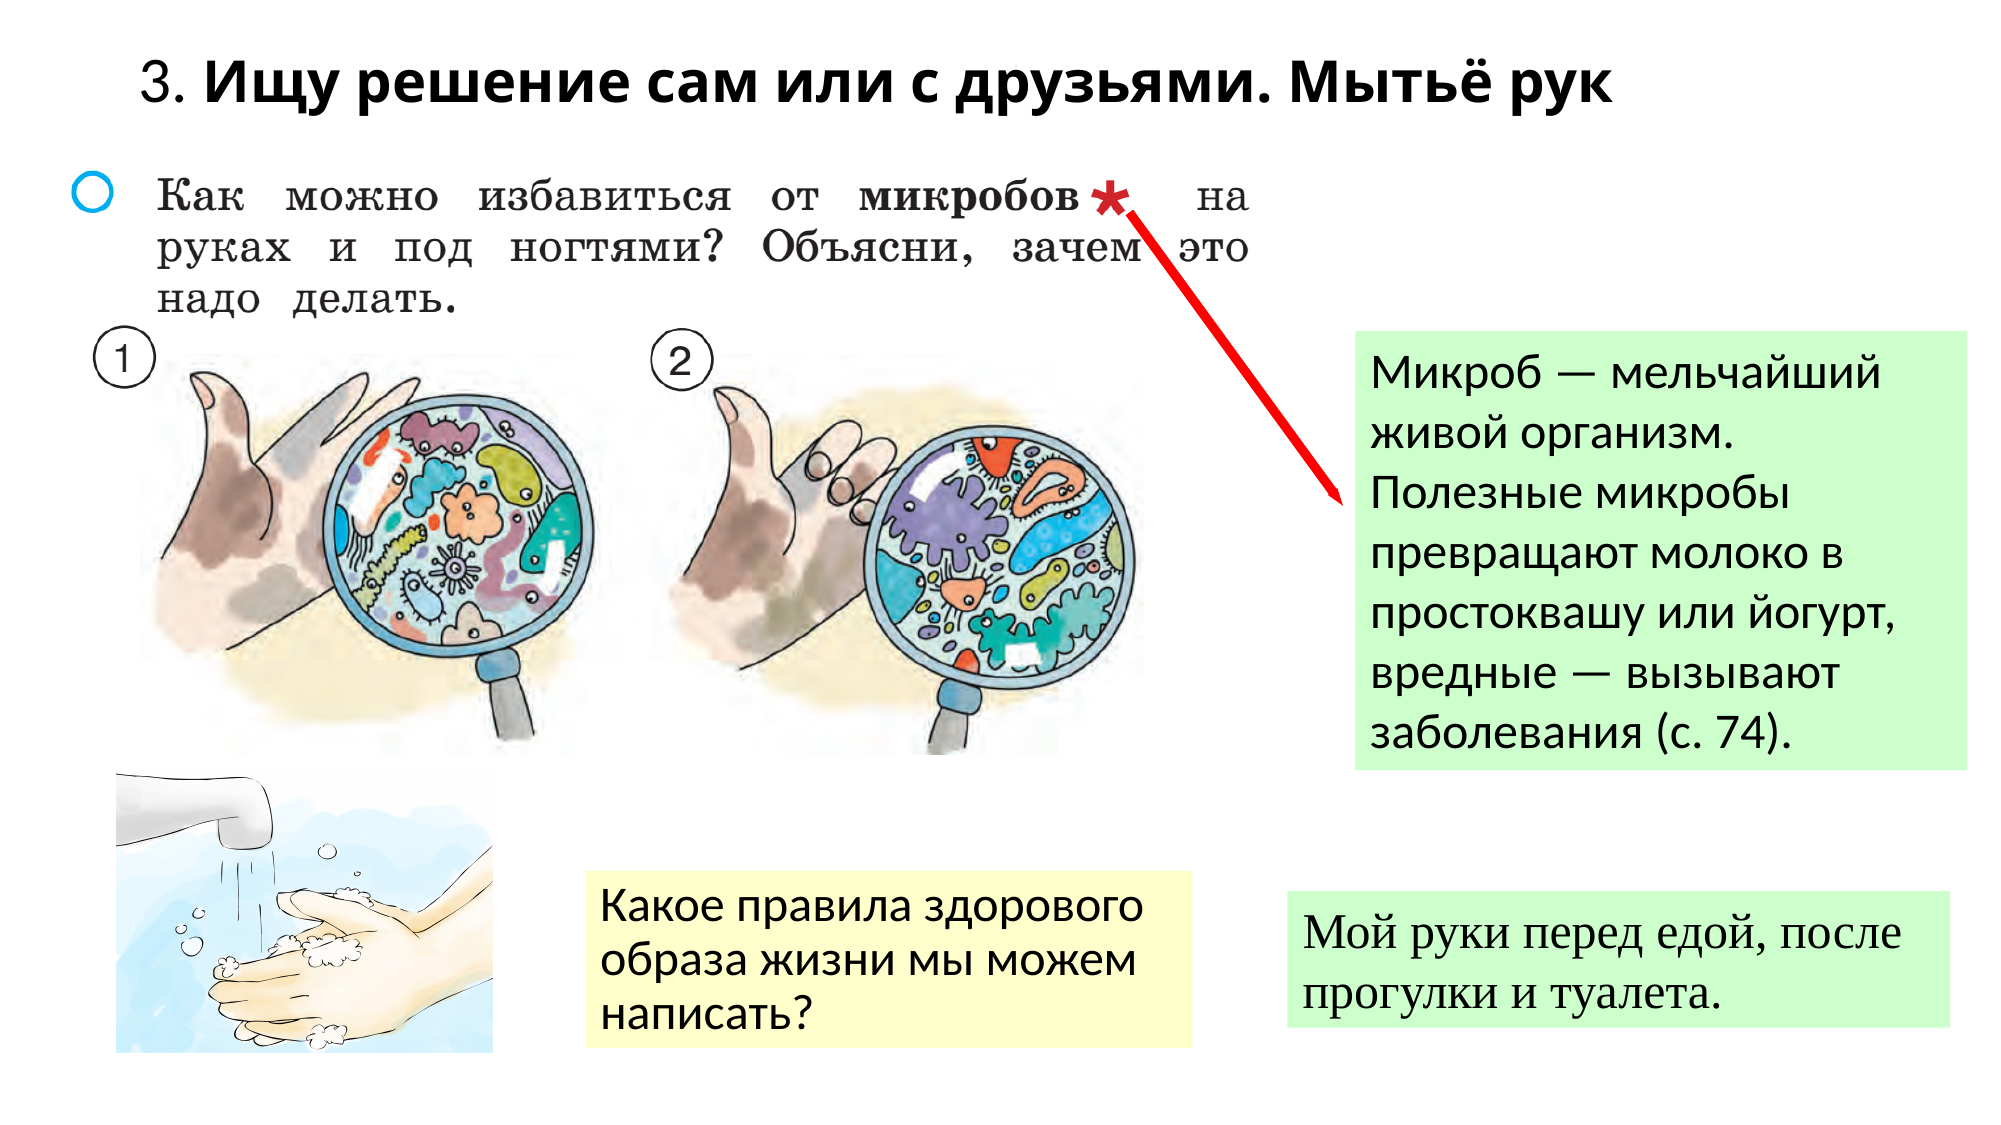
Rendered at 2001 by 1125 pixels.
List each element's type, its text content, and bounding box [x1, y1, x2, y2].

title 3. Ищу решение сам или с друзьями. Мытьё рук [123, 38, 1849, 125]
text_box Мой руки перед едой, после прогулки и туалета. [1287, 891, 1951, 1028]
text_box Микроб — мельчайший живой организм. Полезные микробы превращают молоко в простоквашу или йогурт, вредные — вызывают заболевания (с. 74). [1355, 330, 1968, 771]
list Какое правила здорового образа жизни мы можем написать? [584, 870, 1193, 1048]
picture [45, 144, 1323, 1053]
